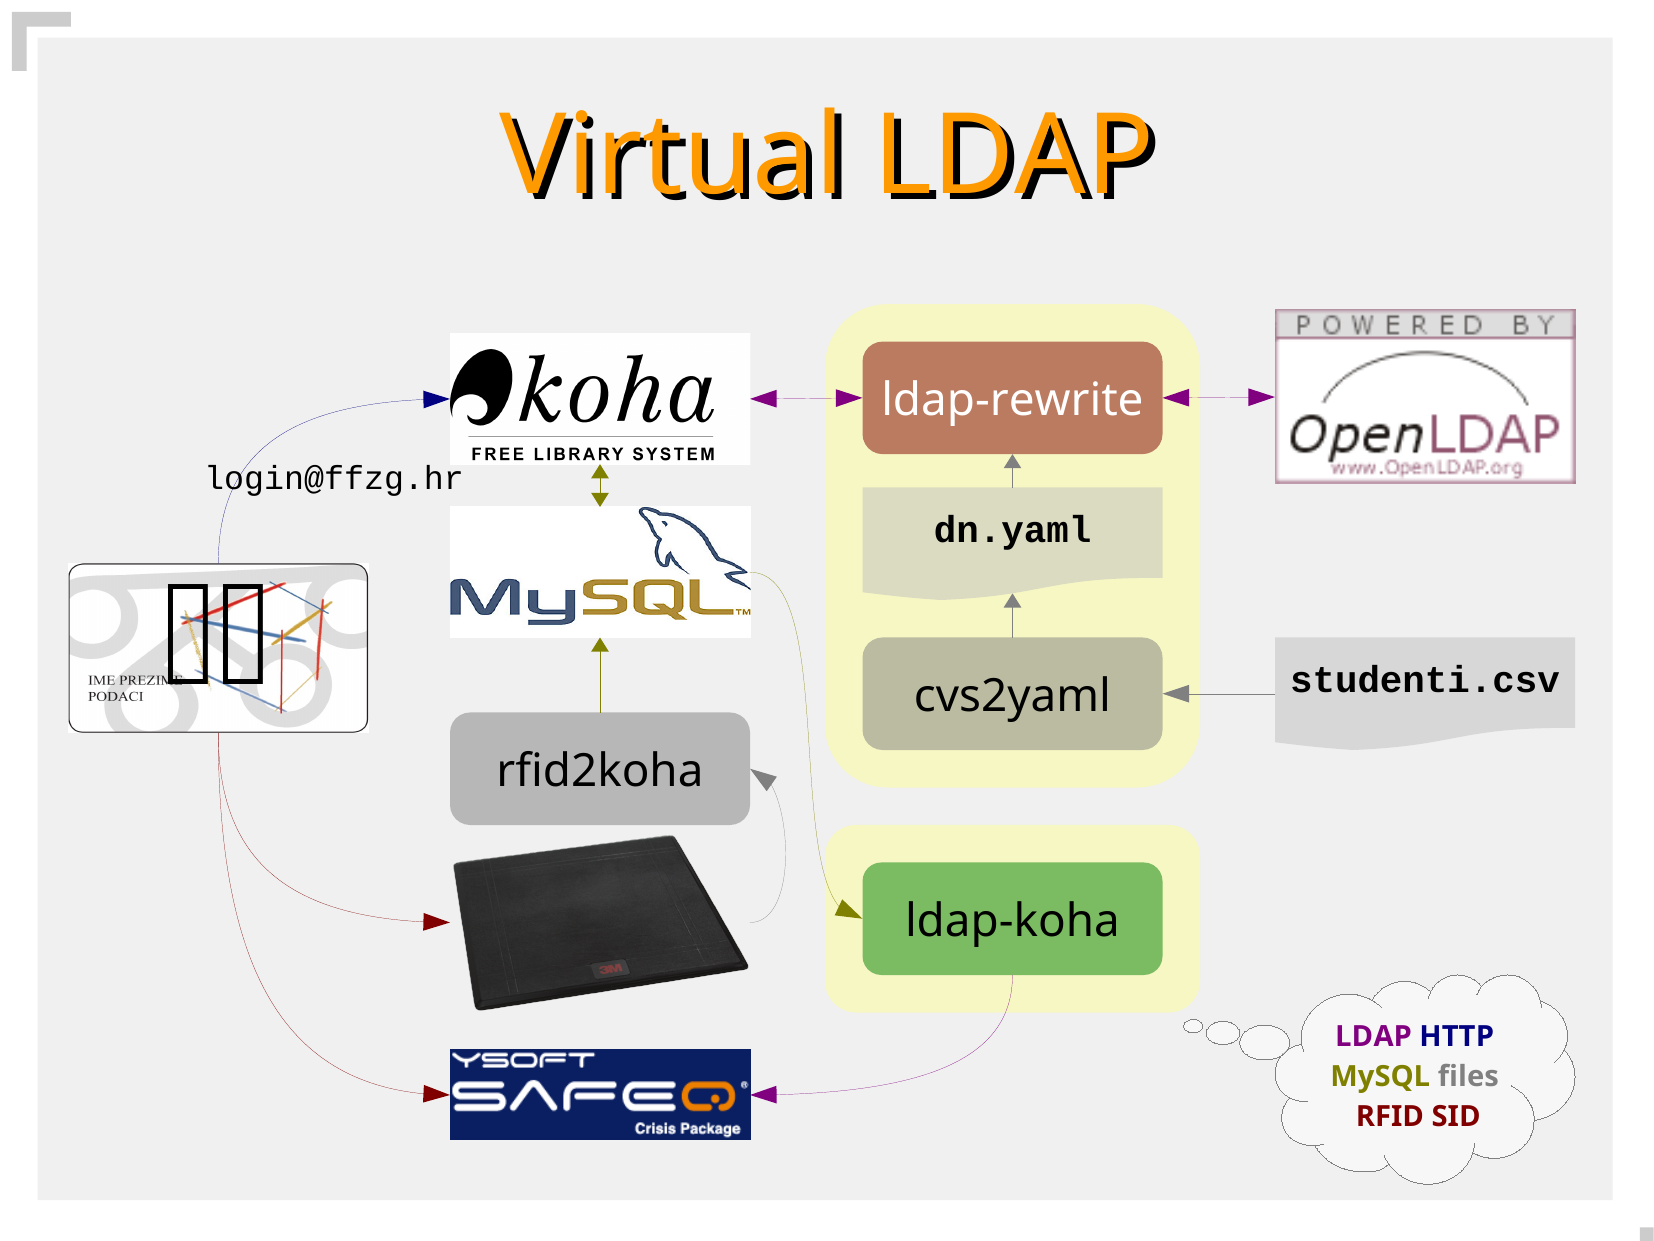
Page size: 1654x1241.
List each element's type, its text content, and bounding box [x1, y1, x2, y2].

text_box [825, 824, 1201, 1013]
picture [1275, 309, 1576, 485]
title Virtual LDAP [121, 46, 1534, 254]
text_box dn.yaml [862, 487, 1163, 601]
text_box [1013, 398, 1201, 694]
picture [450, 506, 751, 638]
text_box rfid2koha [450, 712, 751, 826]
text_box [825, 881, 1012, 1013]
picture [450, 1049, 751, 1141]
text_box studenti.csv [1275, 637, 1576, 751]
text_box LDAP HTTP MySQL files RFID SID [1206, 974, 1576, 1185]
picture [450, 832, 751, 1013]
text_box [825, 304, 1201, 398]
picture [68, 563, 369, 733]
text_box ldap-rewrite [862, 341, 1163, 455]
text_box ldap-koha [862, 862, 1163, 976]
text_box cvs2yaml [862, 637, 1163, 751]
picture [450, 333, 751, 465]
text_box [825, 399, 1201, 788]
